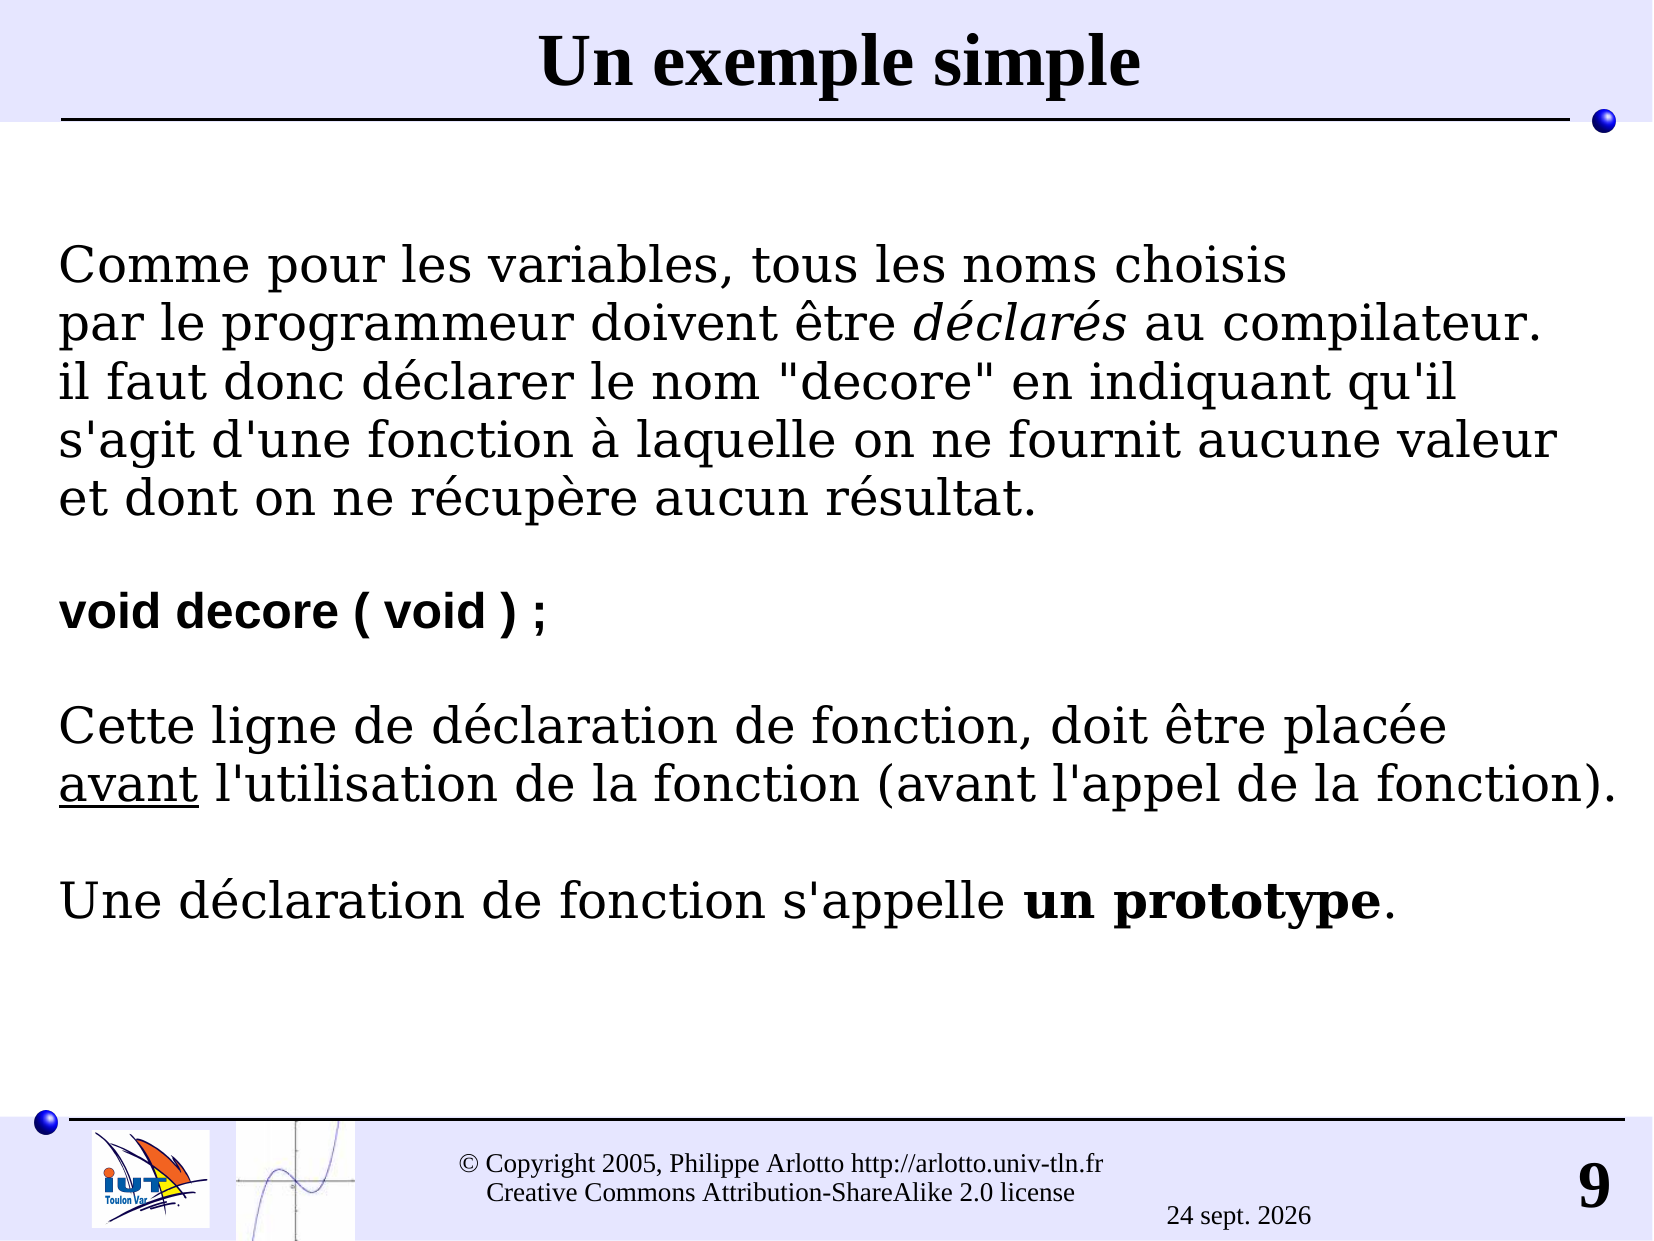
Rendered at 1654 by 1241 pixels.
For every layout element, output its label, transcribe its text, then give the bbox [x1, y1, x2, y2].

text_box Comme pour les variables, tous les noms choisis par le programmeur doivent être déclarés au compilateur. il faut donc déclarer le nom "decore" en indiquant qu'il s'agit d'une fonction à laquelle on ne fournit aucune valeur et dont on ne récupère aucun résultat. void decore ( void ) ; Cette ligne de déclaration de fonction, doit être placée avant l'utilisation de la fonction (avant l'appel de la fonction). Une déclaration de fonction s'appelle un prototype. [59, 236, 1620, 931]
picture [236, 1121, 355, 1241]
title Un exemple simple [95, 11, 1585, 110]
